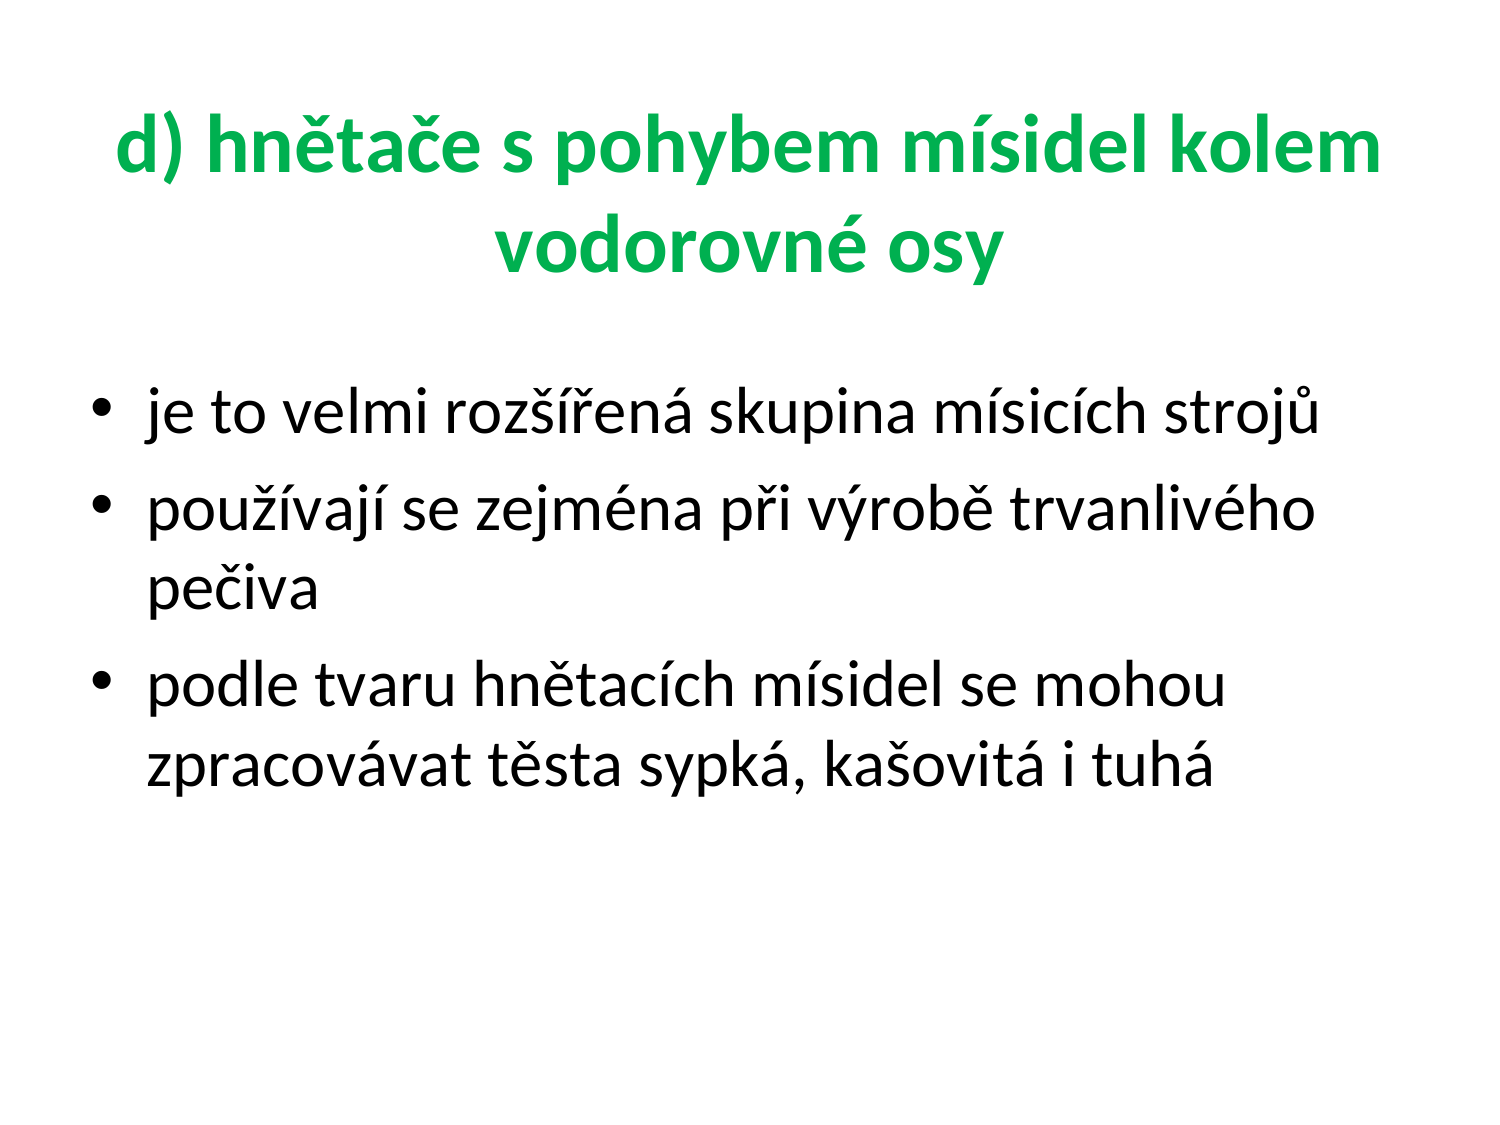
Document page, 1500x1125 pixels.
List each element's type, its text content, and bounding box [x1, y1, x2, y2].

title d) hnětače s pohybem mísidel kolem vodorovné osy [75, 0, 1426, 262]
list je to velmi rozšířená skupina mísicích strojů používají se zejména při výrobě trvanlivého pečiva podle tvaru hnětacích mísidel se mohou zpracovávat těsta sypká, kašovitá i tuhá [75, 262, 1426, 1006]
